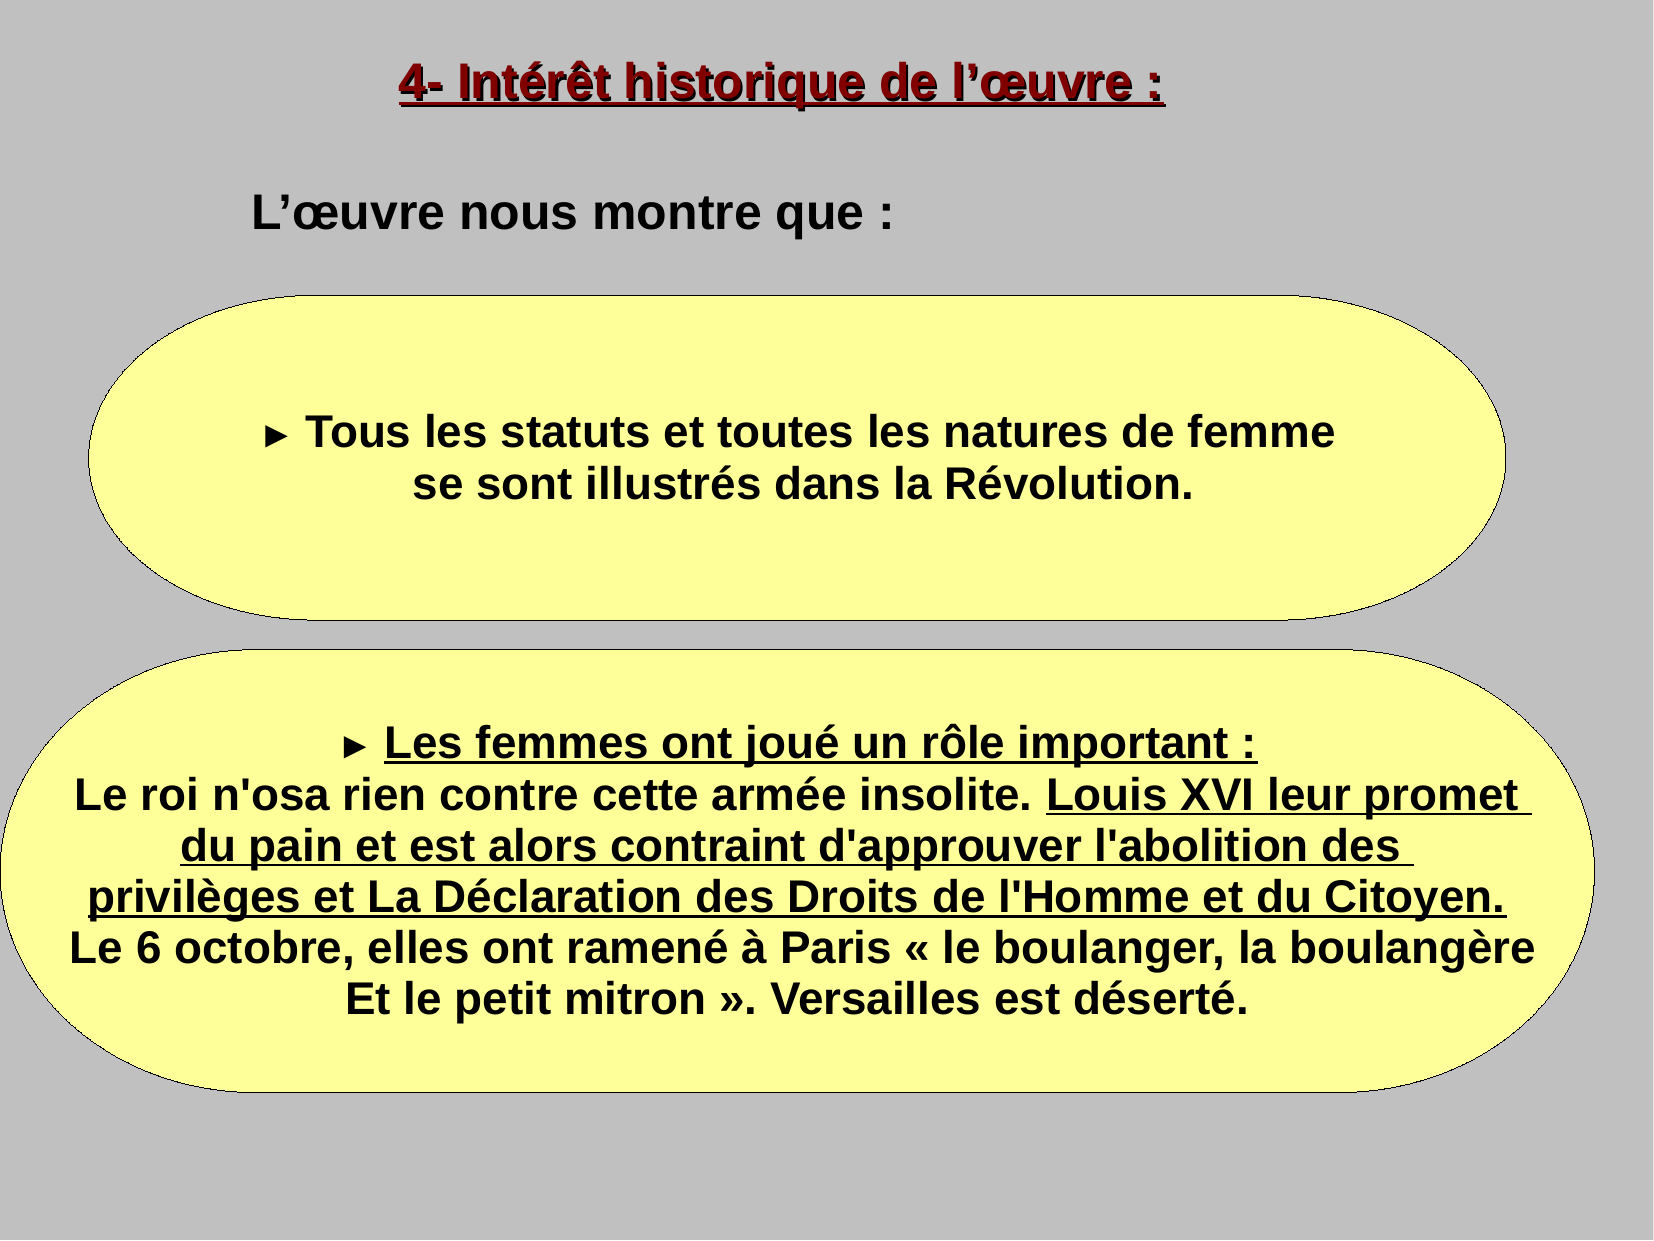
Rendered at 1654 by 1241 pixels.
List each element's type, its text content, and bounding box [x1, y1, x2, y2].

text_box ► Les femmes ont joué un rôle important : Le roi n'osa rien contre cette armée insolite. Louis XVI leur promet du pain et est alors contraint d'approuver l'abolition des privilèges et La Déclaration des Droits de l'Homme et du Citoyen. Le 6 octobre, elles ont ramené à Paris « le boulanger, la boulangère Et le petit mitron ». Versailles est déserté. [0, 649, 1595, 1093]
text_box 4- Intérêt historique de l’œuvre : [383, 46, 1477, 119]
text_box L’œuvre nous montre que : [236, 177, 1137, 249]
text_box ► Tous les statuts et toutes les natures de femme se sont illustrés dans la Révolution. [88, 295, 1506, 621]
